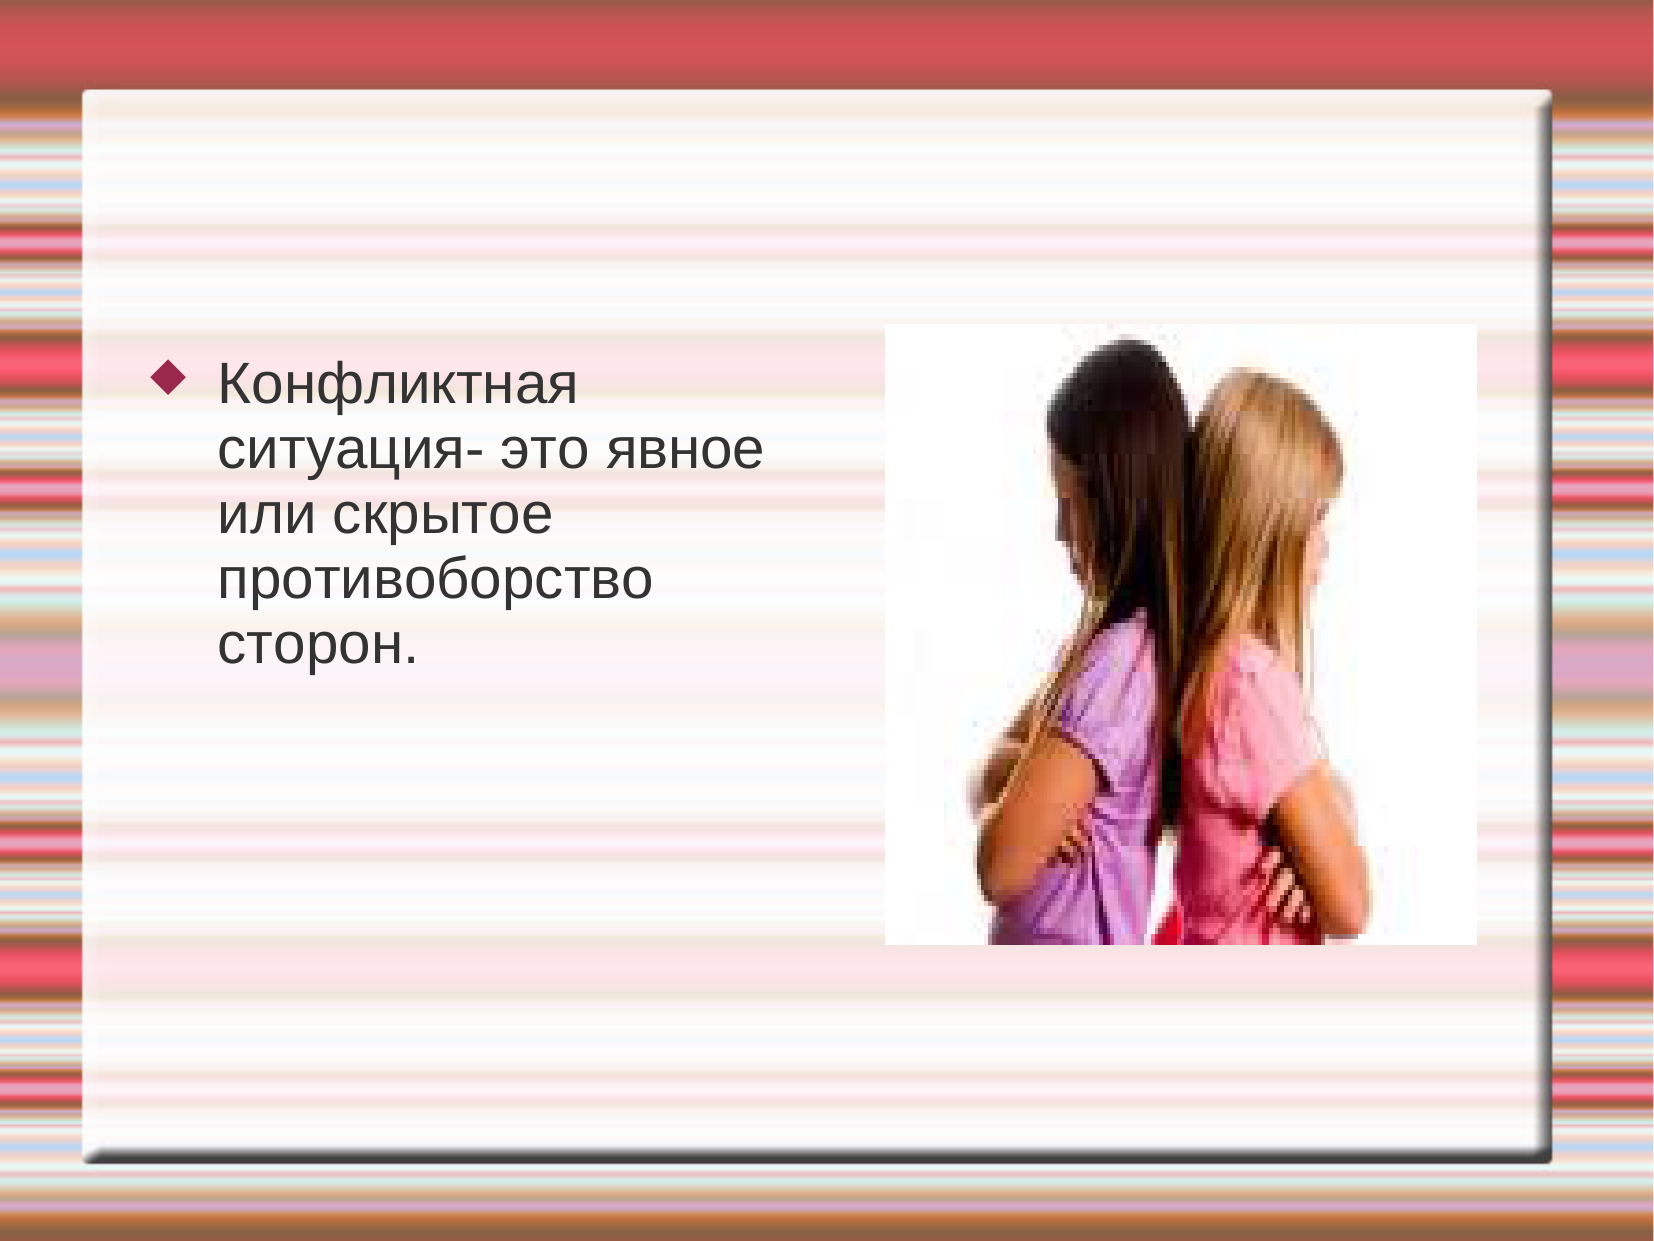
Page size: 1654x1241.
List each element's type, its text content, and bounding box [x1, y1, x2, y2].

picture [0, 0, 1654, 1241]
list Конфликтная ситуация- это явное или скрытое противоборство сторон. [134, 350, 809, 1170]
